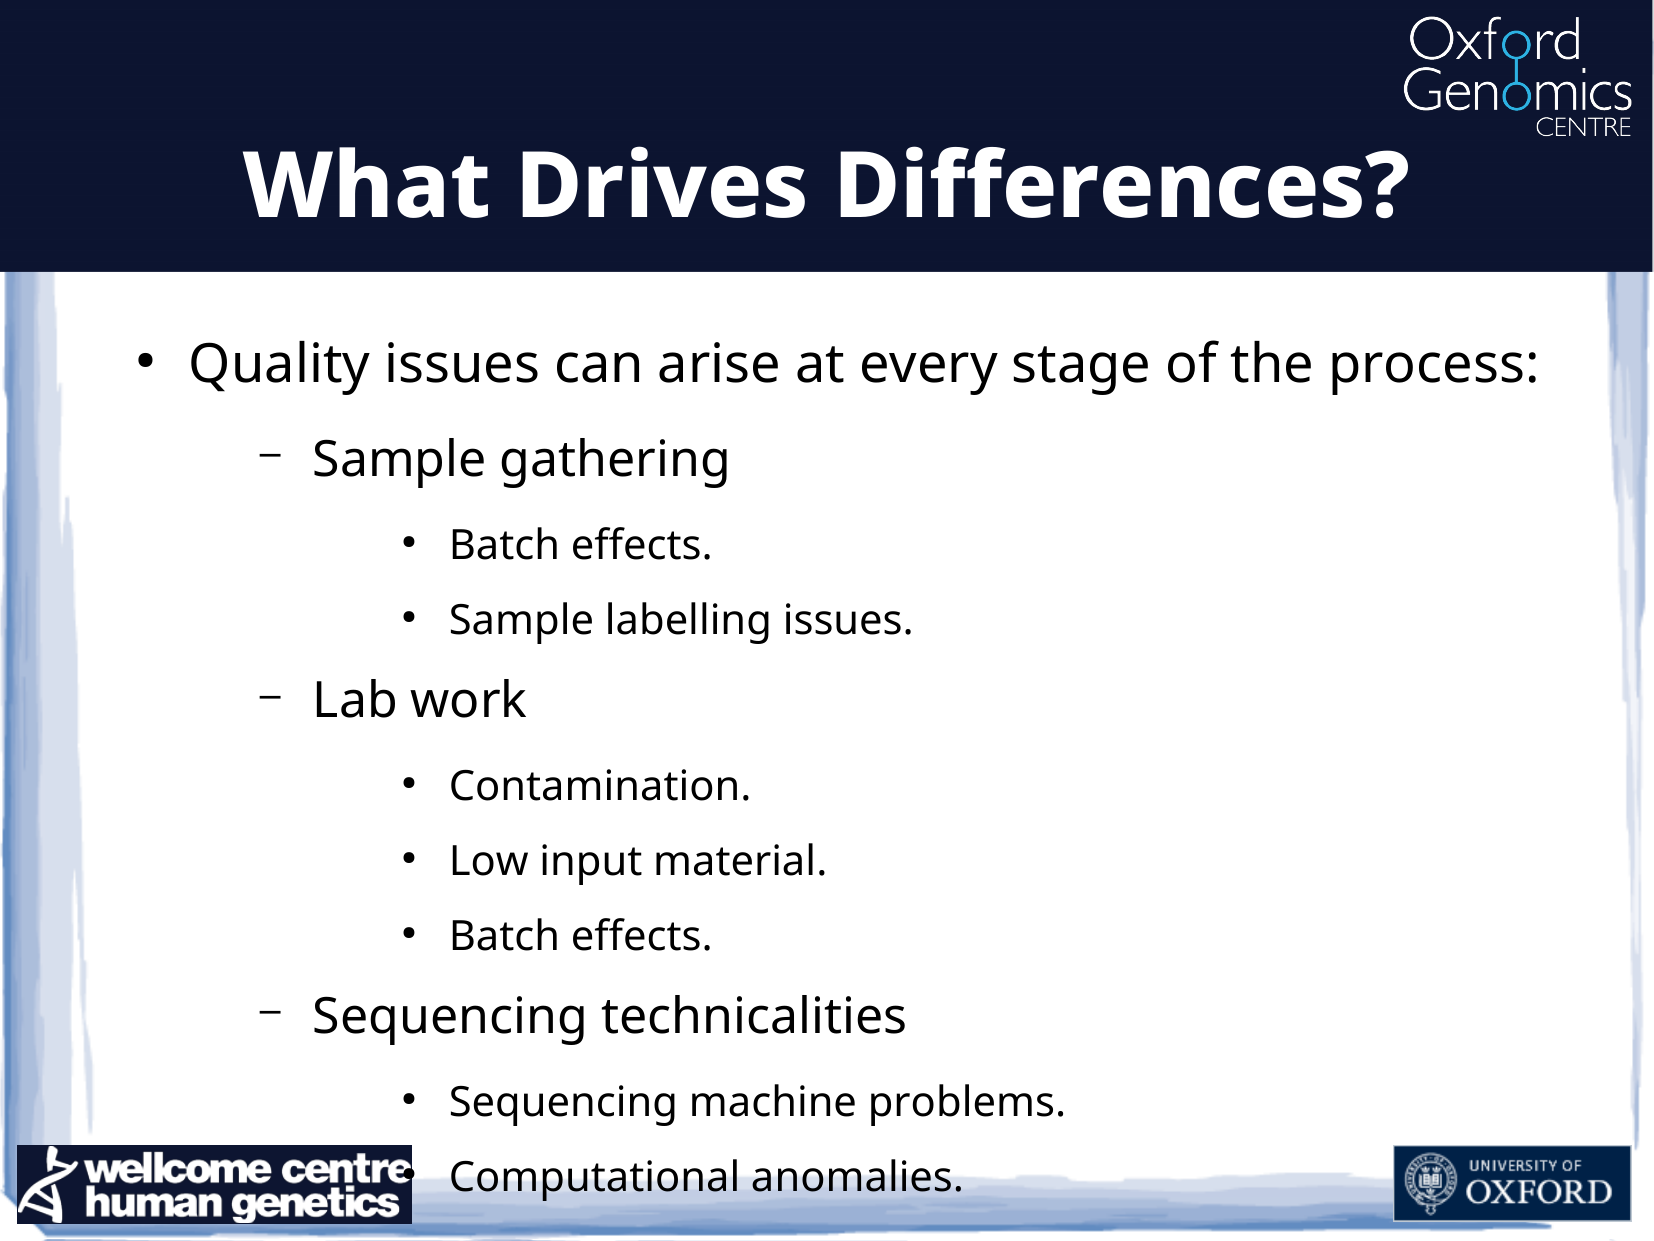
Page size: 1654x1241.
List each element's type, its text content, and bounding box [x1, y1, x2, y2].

picture [0, 0, 1654, 1241]
list Quality issues can arise at every stage of the process: Sample gathering Batch effects. Sample labelling issues. Lab work Contamination. Low input material. Batch effects. Sequencing technicalities Sequencing machine problems. Computational anomalies. [118, 324, 1571, 1134]
title What Drives Differences? [82, 78, 1571, 287]
